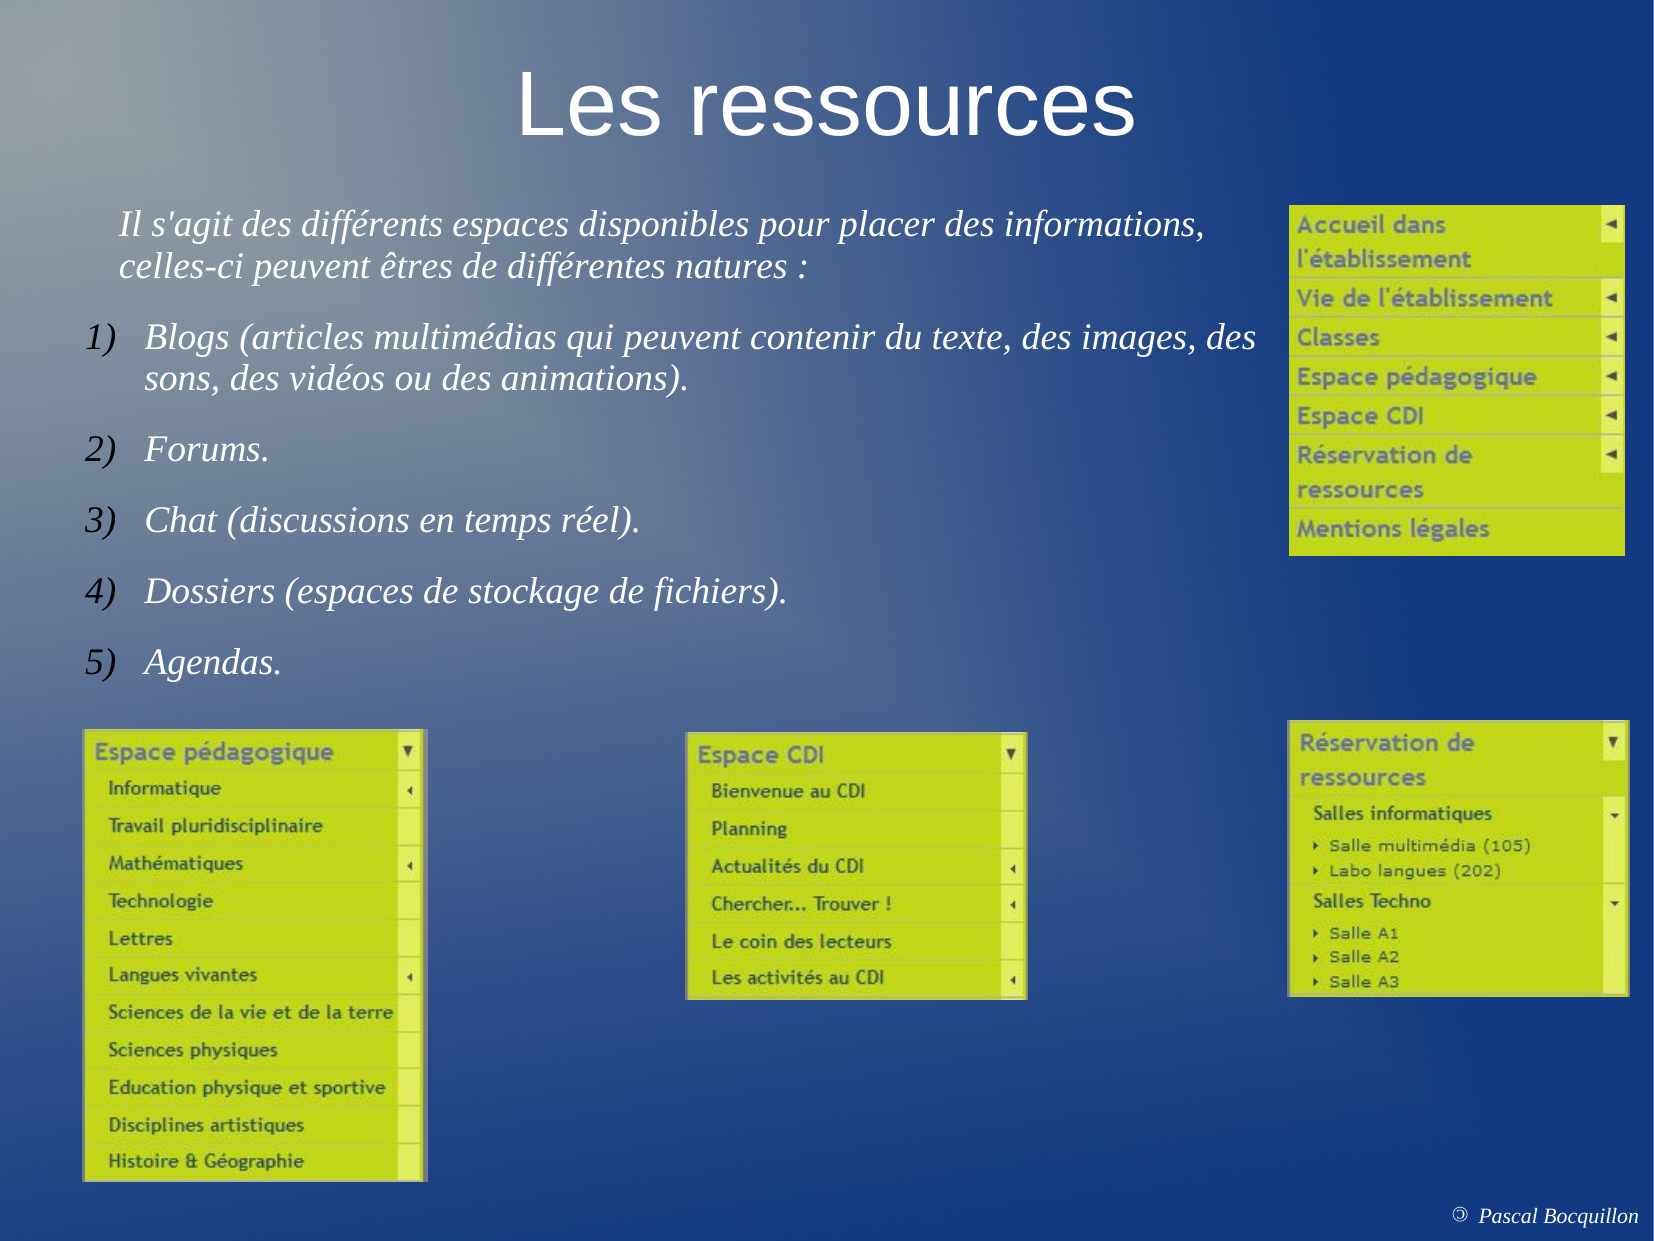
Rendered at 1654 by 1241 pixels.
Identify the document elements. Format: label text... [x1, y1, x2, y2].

list Il s'agit des différents espaces disponibles pour placer des informations, celles-ci peuvent êtres de différentes natures : Blogs (articles multimédias qui peuvent contenir du texte, des images, des sons, des vidéos ou des animations). Forums. Chat (discussions en temps réel). Dossiers (espaces de stockage de fichiers). Agendas. [85, 203, 1264, 985]
title Les ressources [104, 0, 1550, 208]
text_box © [1443, 1191, 1479, 1239]
subtitle Pascal Bocquillon [1464, 1192, 1654, 1241]
picture [0, 0, 1654, 1241]
